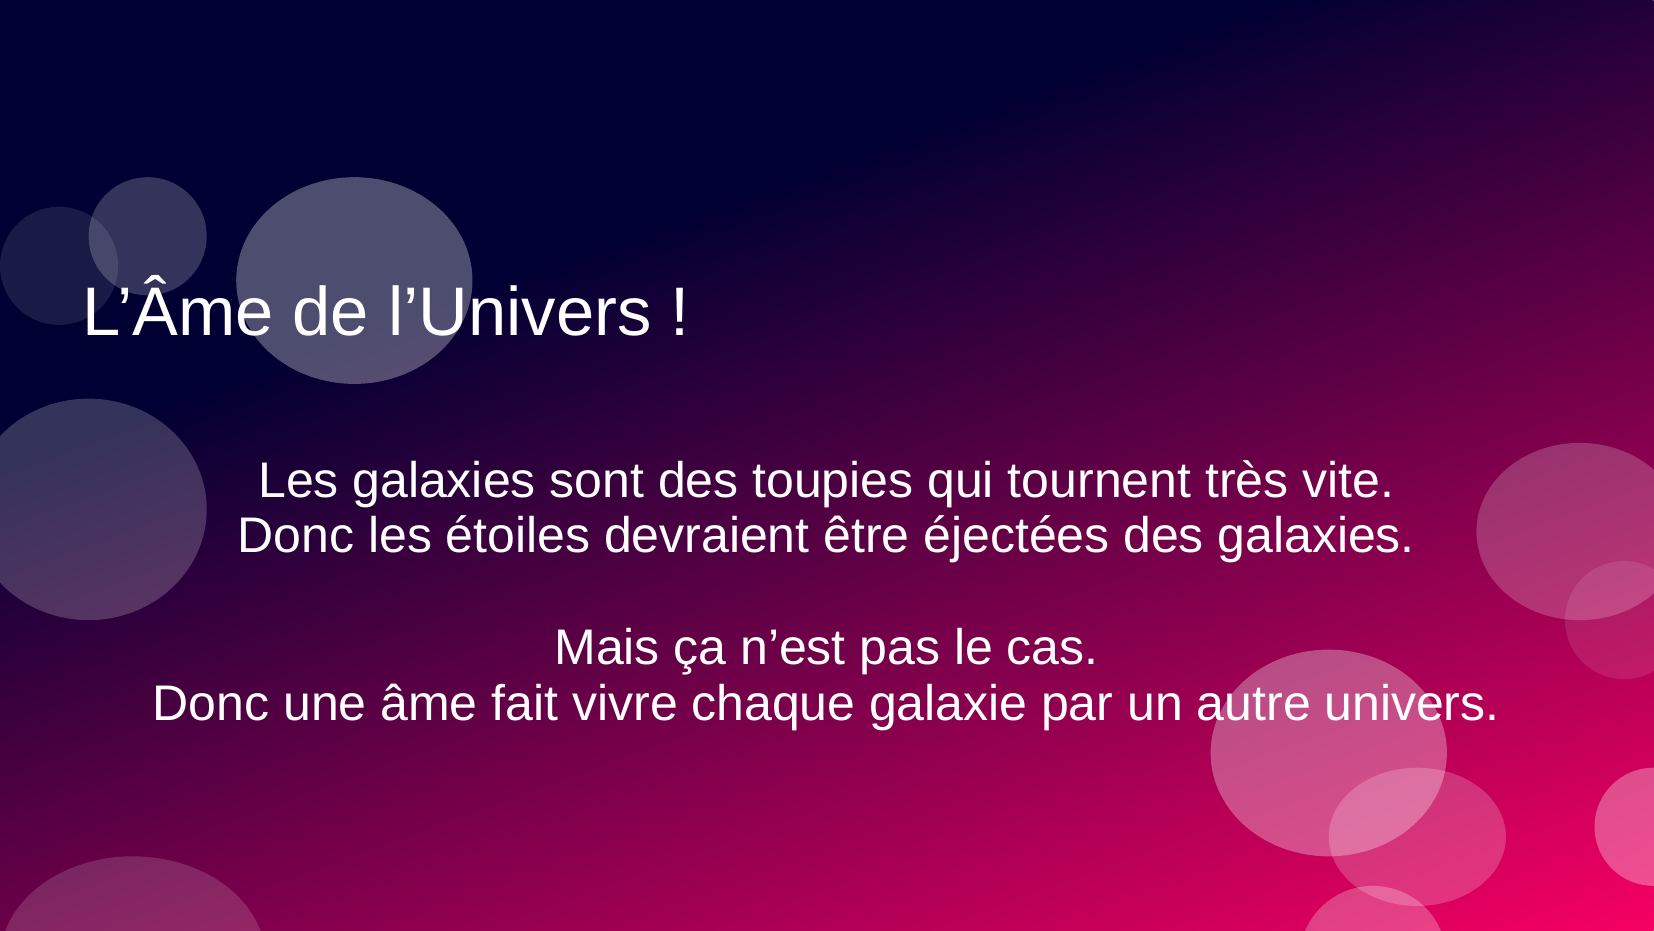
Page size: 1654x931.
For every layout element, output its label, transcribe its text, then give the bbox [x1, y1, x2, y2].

title L’Âme de l’Univers ! [82, 234, 1571, 390]
subtitle Les galaxies sont des toupies qui tournent très vite. Donc les étoiles devraient être éjectées des galaxies. Mais ça n’est pas le cas. Donc une âme fait vivre chaque galaxie par un autre univers. [82, 425, 1571, 758]
